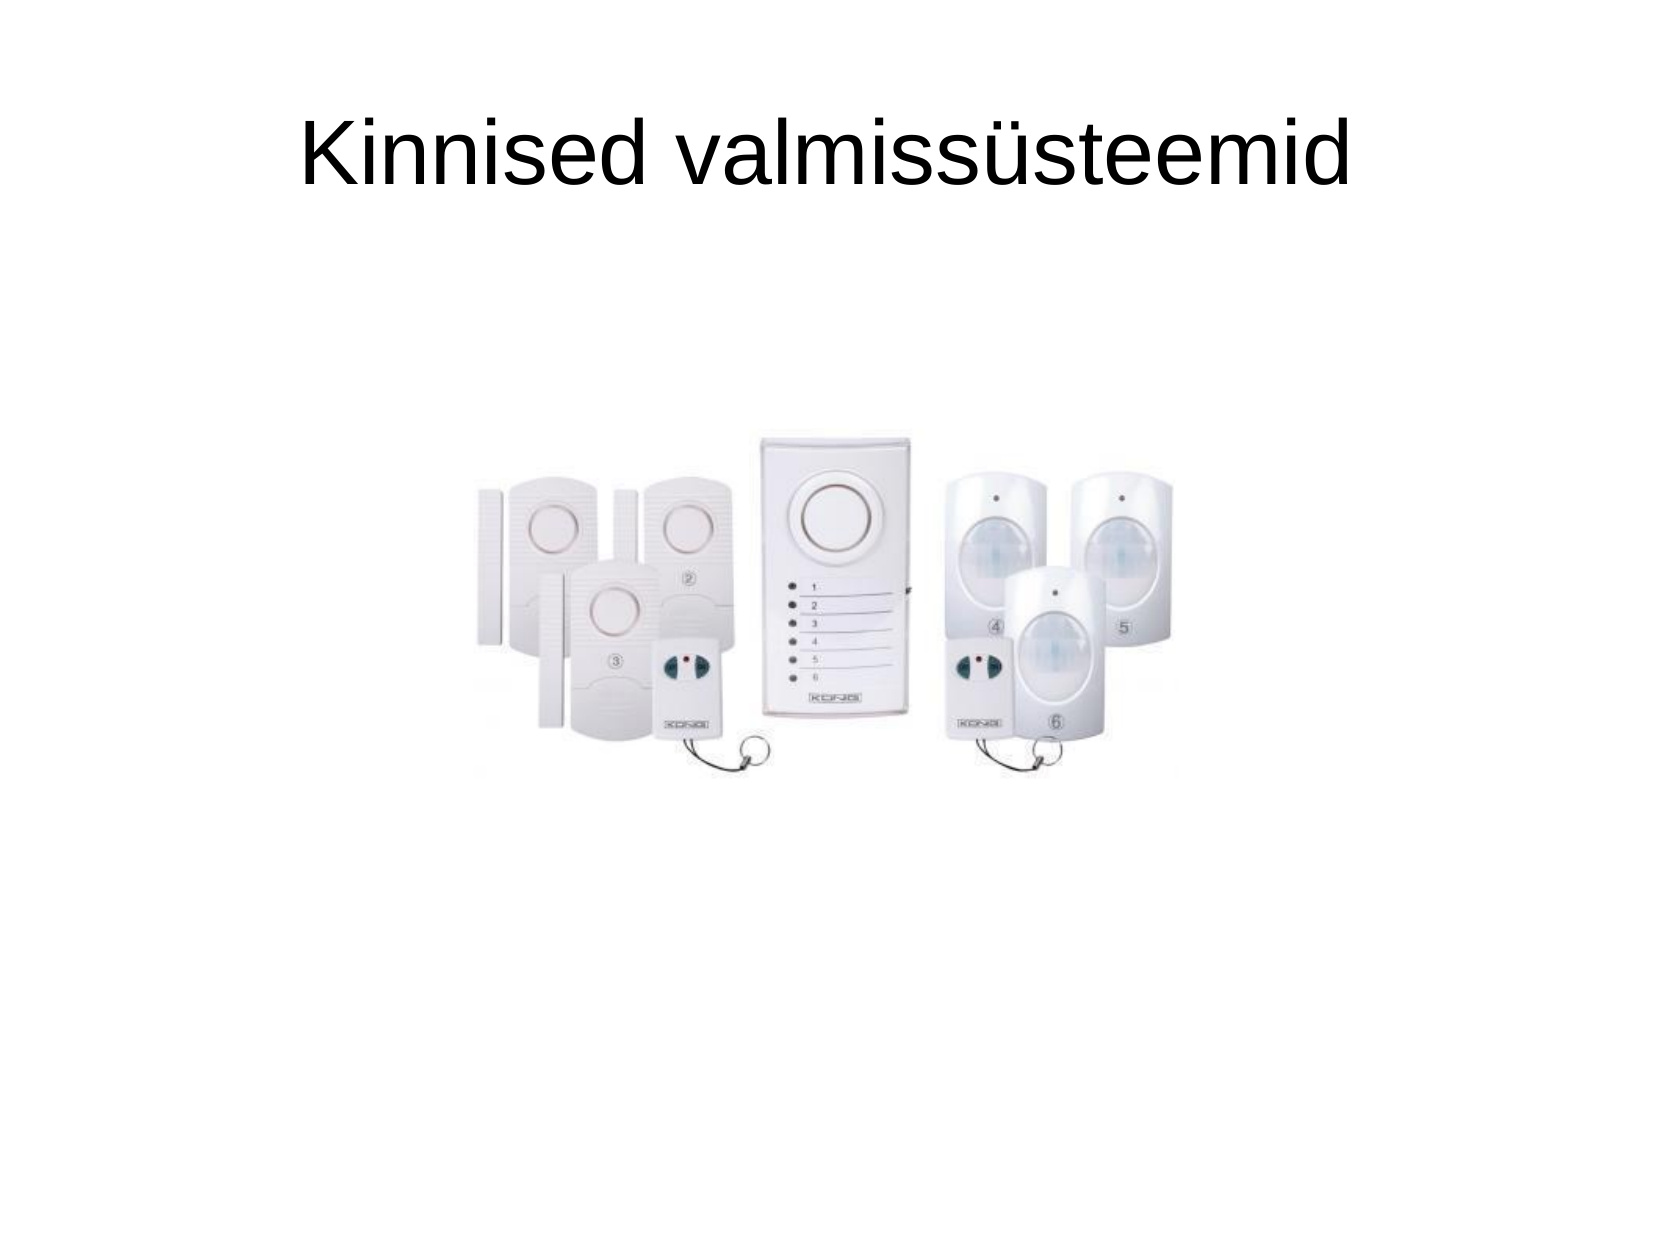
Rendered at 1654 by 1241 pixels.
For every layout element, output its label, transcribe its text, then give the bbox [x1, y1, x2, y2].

title Kinnised valmissüsteemid [82, 49, 1571, 257]
picture [471, 427, 1180, 811]
